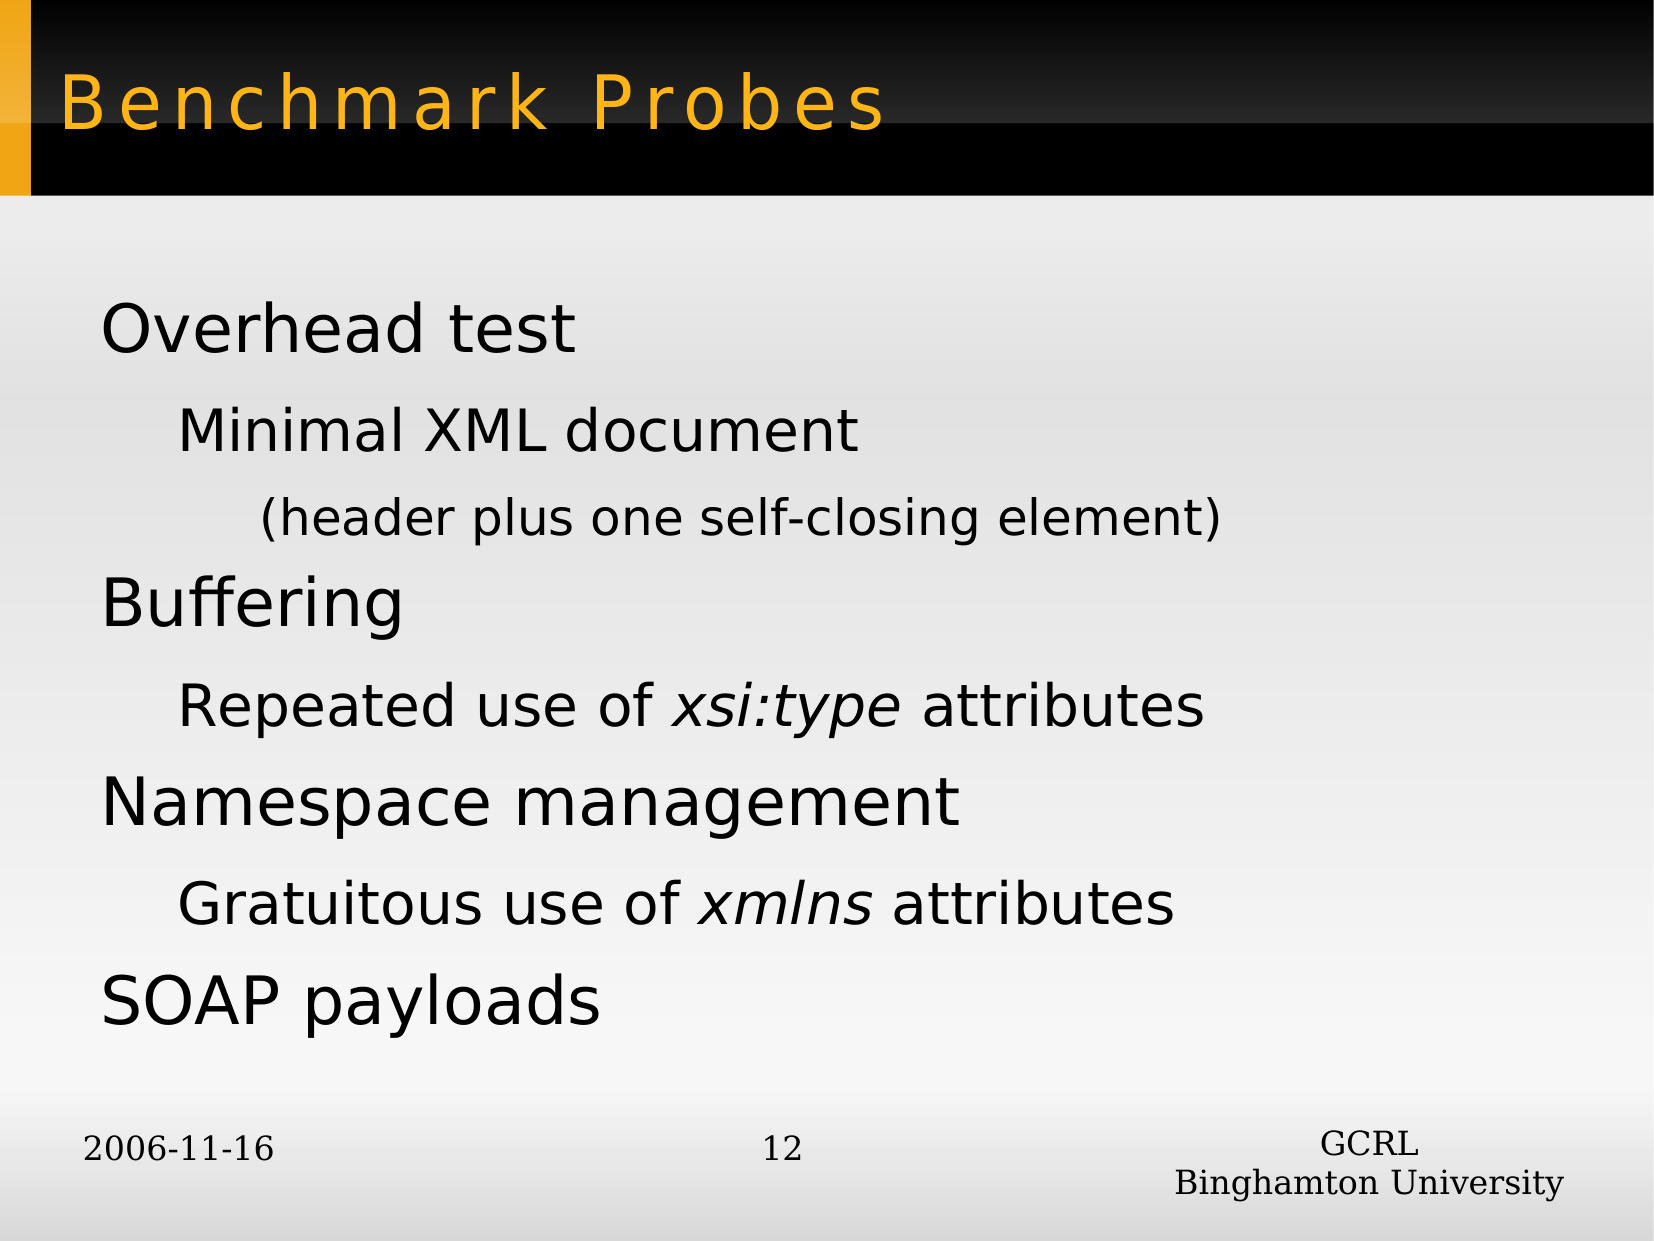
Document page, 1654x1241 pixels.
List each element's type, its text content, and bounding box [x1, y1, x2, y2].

title Benchmark Probes [59, 36, 1538, 171]
picture [0, 0, 1654, 1241]
list Overhead test Minimal XML document (header plus one self-closing element) Buffering Repeated use of xsi:type attributes Namespace management Gratuitous use of xmlns attributes SOAP payloads [82, 290, 1571, 1094]
